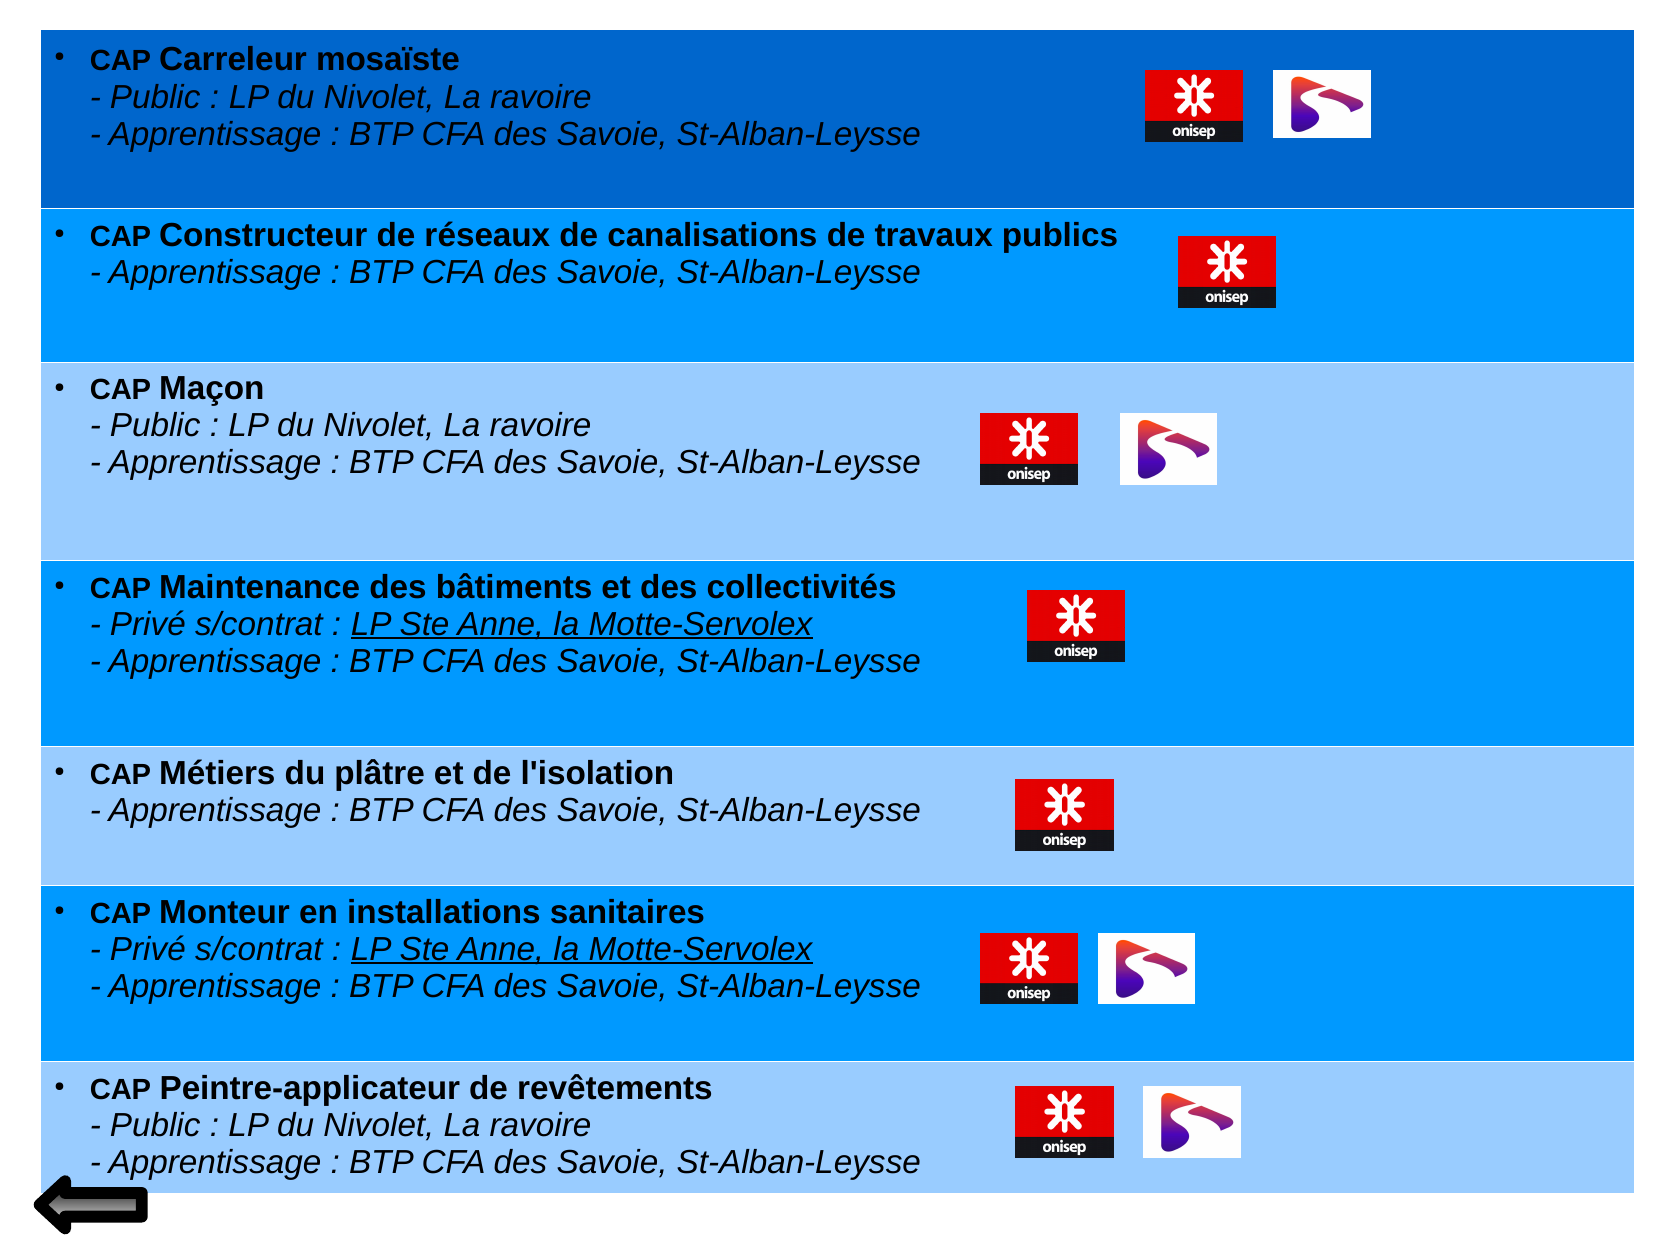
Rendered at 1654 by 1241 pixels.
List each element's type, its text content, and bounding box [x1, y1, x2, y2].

picture [1273, 70, 1371, 138]
picture [1015, 779, 1114, 851]
picture [1015, 1086, 1114, 1158]
picture [1178, 236, 1276, 308]
picture [1145, 70, 1243, 142]
table_header CAP Carreleur mosaïste - Public : LP du Nivolet, La ravoire - Apprentissage : BTP CFA des Savoie, St-Alban-Leysse [41, 30, 1634, 208]
picture [980, 413, 1078, 485]
table_cell CAP Maintenance des bâtiments et des collectivités - Privé s/contrat : LP Ste Anne, la Motte-Servolex - Apprentissage : BTP CFA des Savoie, St-Alban-Leysse [41, 561, 1634, 746]
table_cell CAP Peintre-applicateur de revêtements - Public : LP du Nivolet, La ravoire - Apprentissage : BTP CFA des Savoie, St-Alban-Leysse [41, 1062, 1634, 1193]
picture [1098, 933, 1195, 1004]
table_cell CAP Monteur en installations sanitaires - Privé s/contrat : LP Ste Anne, la Motte-Servolex - Apprentissage : BTP CFA des Savoie, St-Alban-Leysse [41, 886, 1634, 1061]
picture [1143, 1086, 1241, 1158]
table_cell CAP Maçon - Public : LP du Nivolet, La ravoire - Apprentissage : BTP CFA des Savoie, St-Alban-Leysse [41, 363, 1634, 560]
picture [980, 933, 1078, 1004]
picture [1027, 590, 1125, 662]
picture [1120, 413, 1217, 485]
table_cell CAP Constructeur de réseaux de canalisations de travaux publics - Apprentissage : BTP CFA des Savoie, St-Alban-Leysse [41, 209, 1634, 362]
table_cell CAP Métiers du plâtre et de l'isolation - Apprentissage : BTP CFA des Savoie, St-Alban-Leysse [41, 747, 1634, 885]
